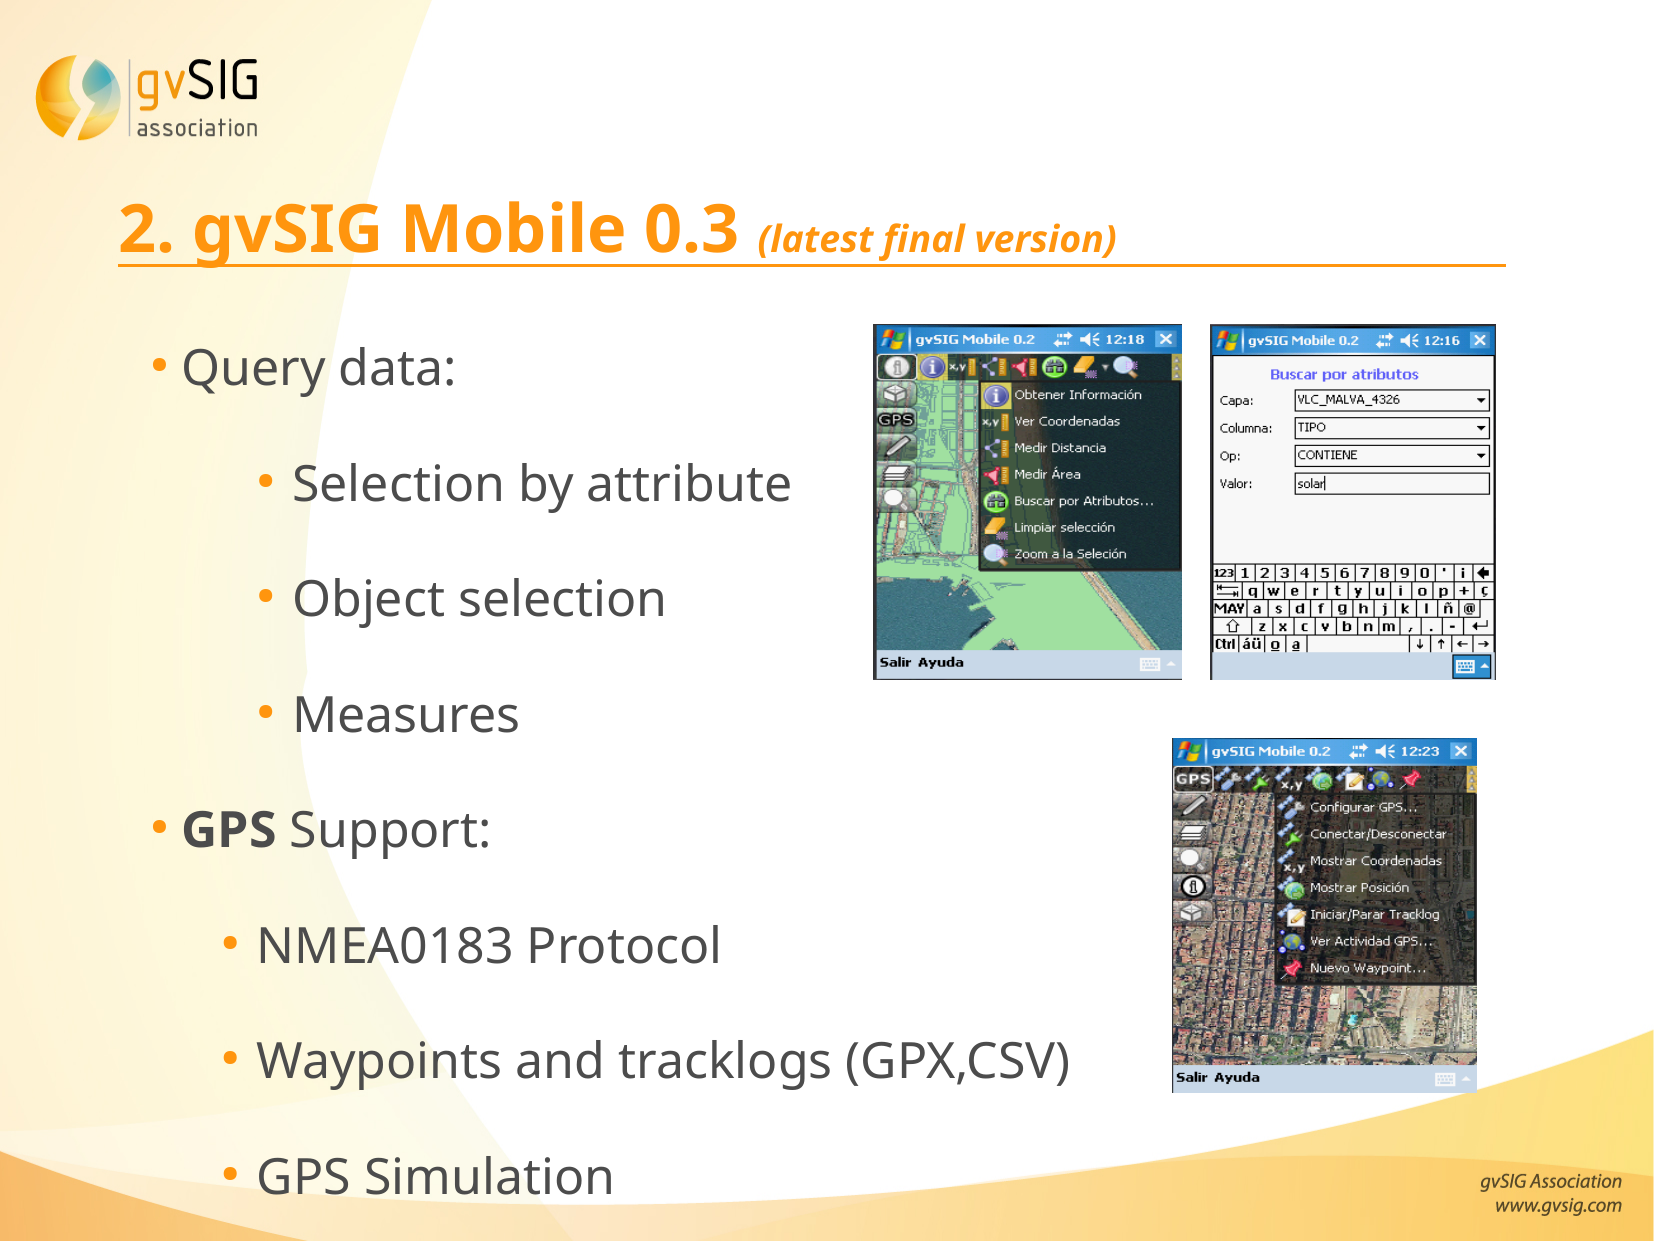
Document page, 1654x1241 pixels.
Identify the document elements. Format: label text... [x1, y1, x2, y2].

title 2. gvSIG Mobile 0.3 (latest final version) [118, 177, 1607, 276]
text_box Query data: Selection by attribute Object selection Measures GPS Support: NMEA0183 Protocol Waypoints and tracklogs (GPX,CSV) GPS Simulation [135, 324, 1524, 1241]
picture [1172, 738, 1477, 1093]
picture [0, 0, 1654, 1241]
